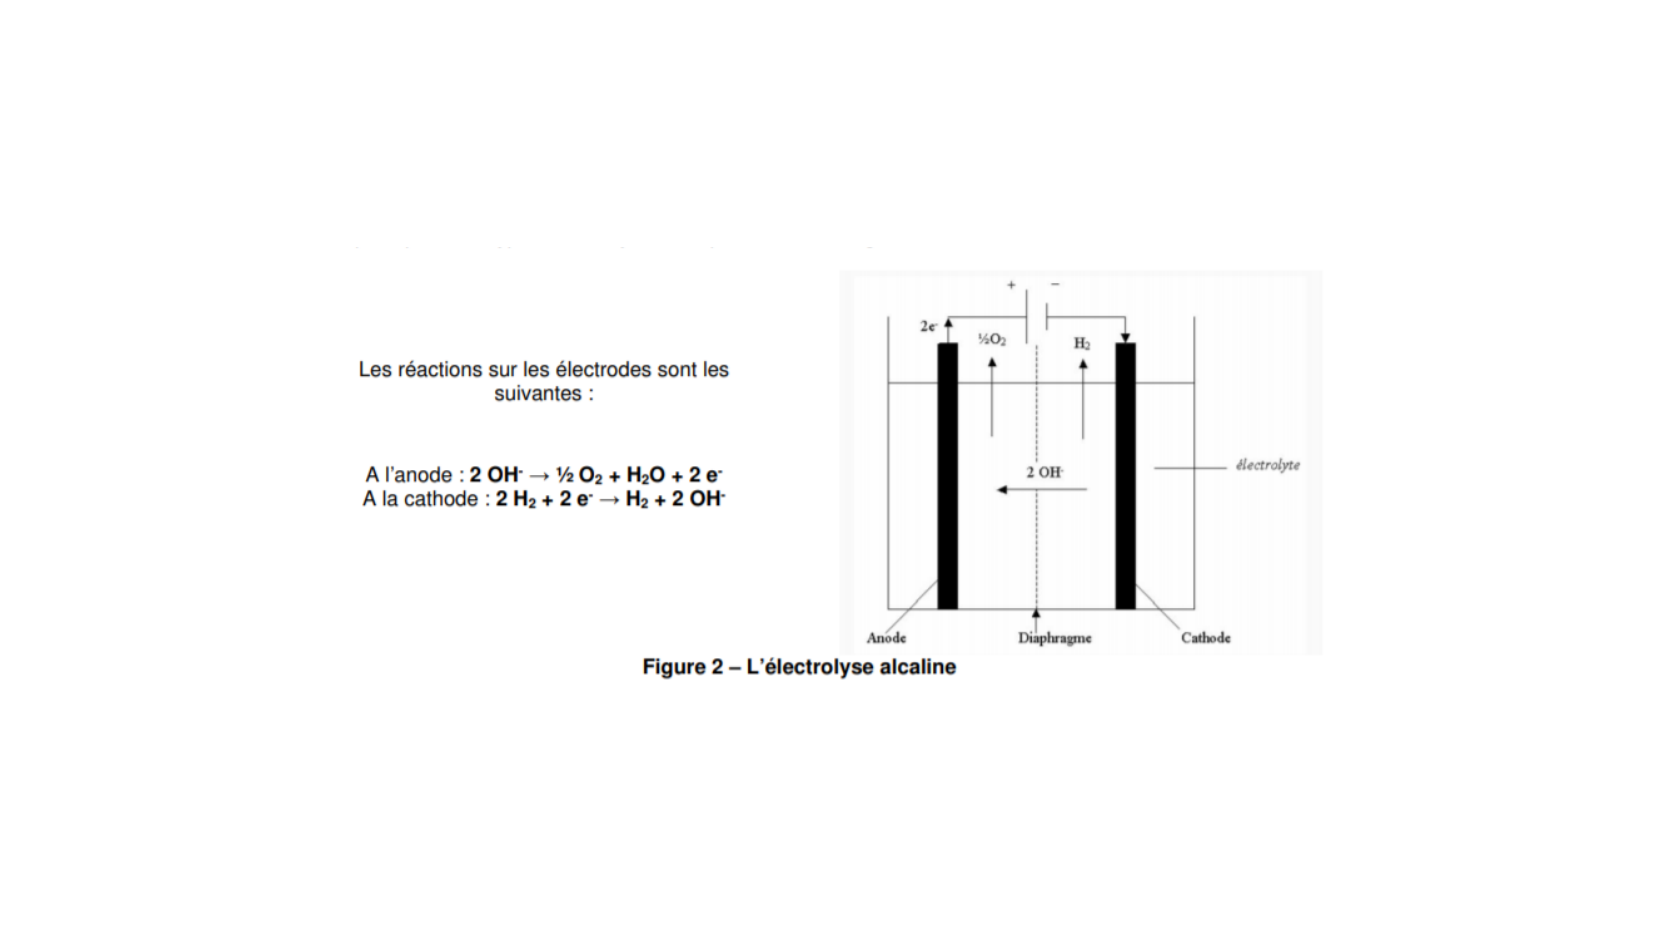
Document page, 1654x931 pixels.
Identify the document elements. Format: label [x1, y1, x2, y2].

picture [310, 247, 1355, 686]
